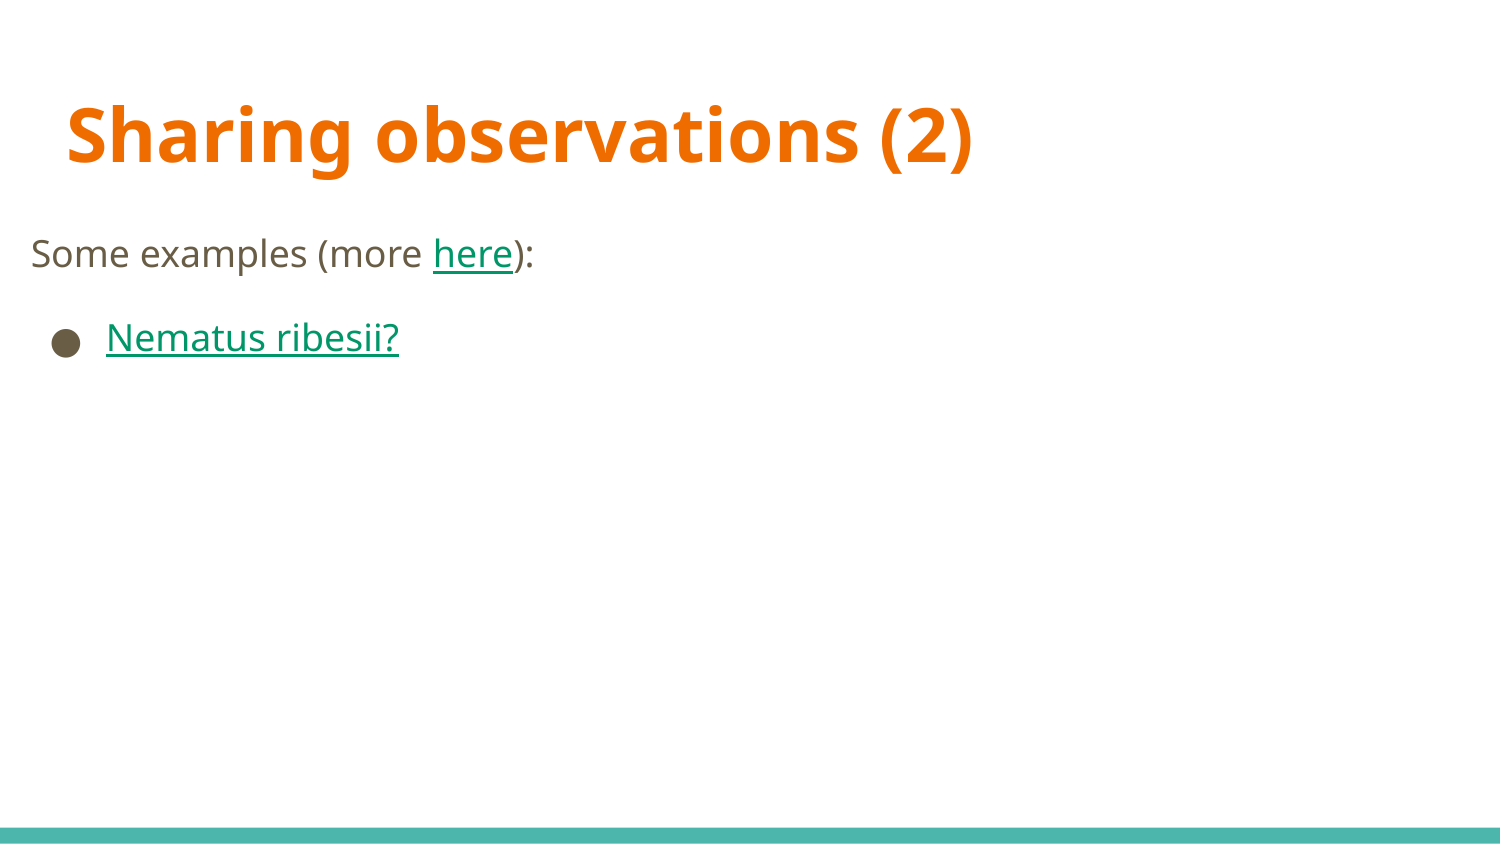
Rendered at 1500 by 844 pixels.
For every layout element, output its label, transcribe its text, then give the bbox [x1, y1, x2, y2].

title Sharing observations (2) [51, 72, 1449, 207]
list Some examples (more here): Nematus ribesii? [15, 207, 1500, 713]
